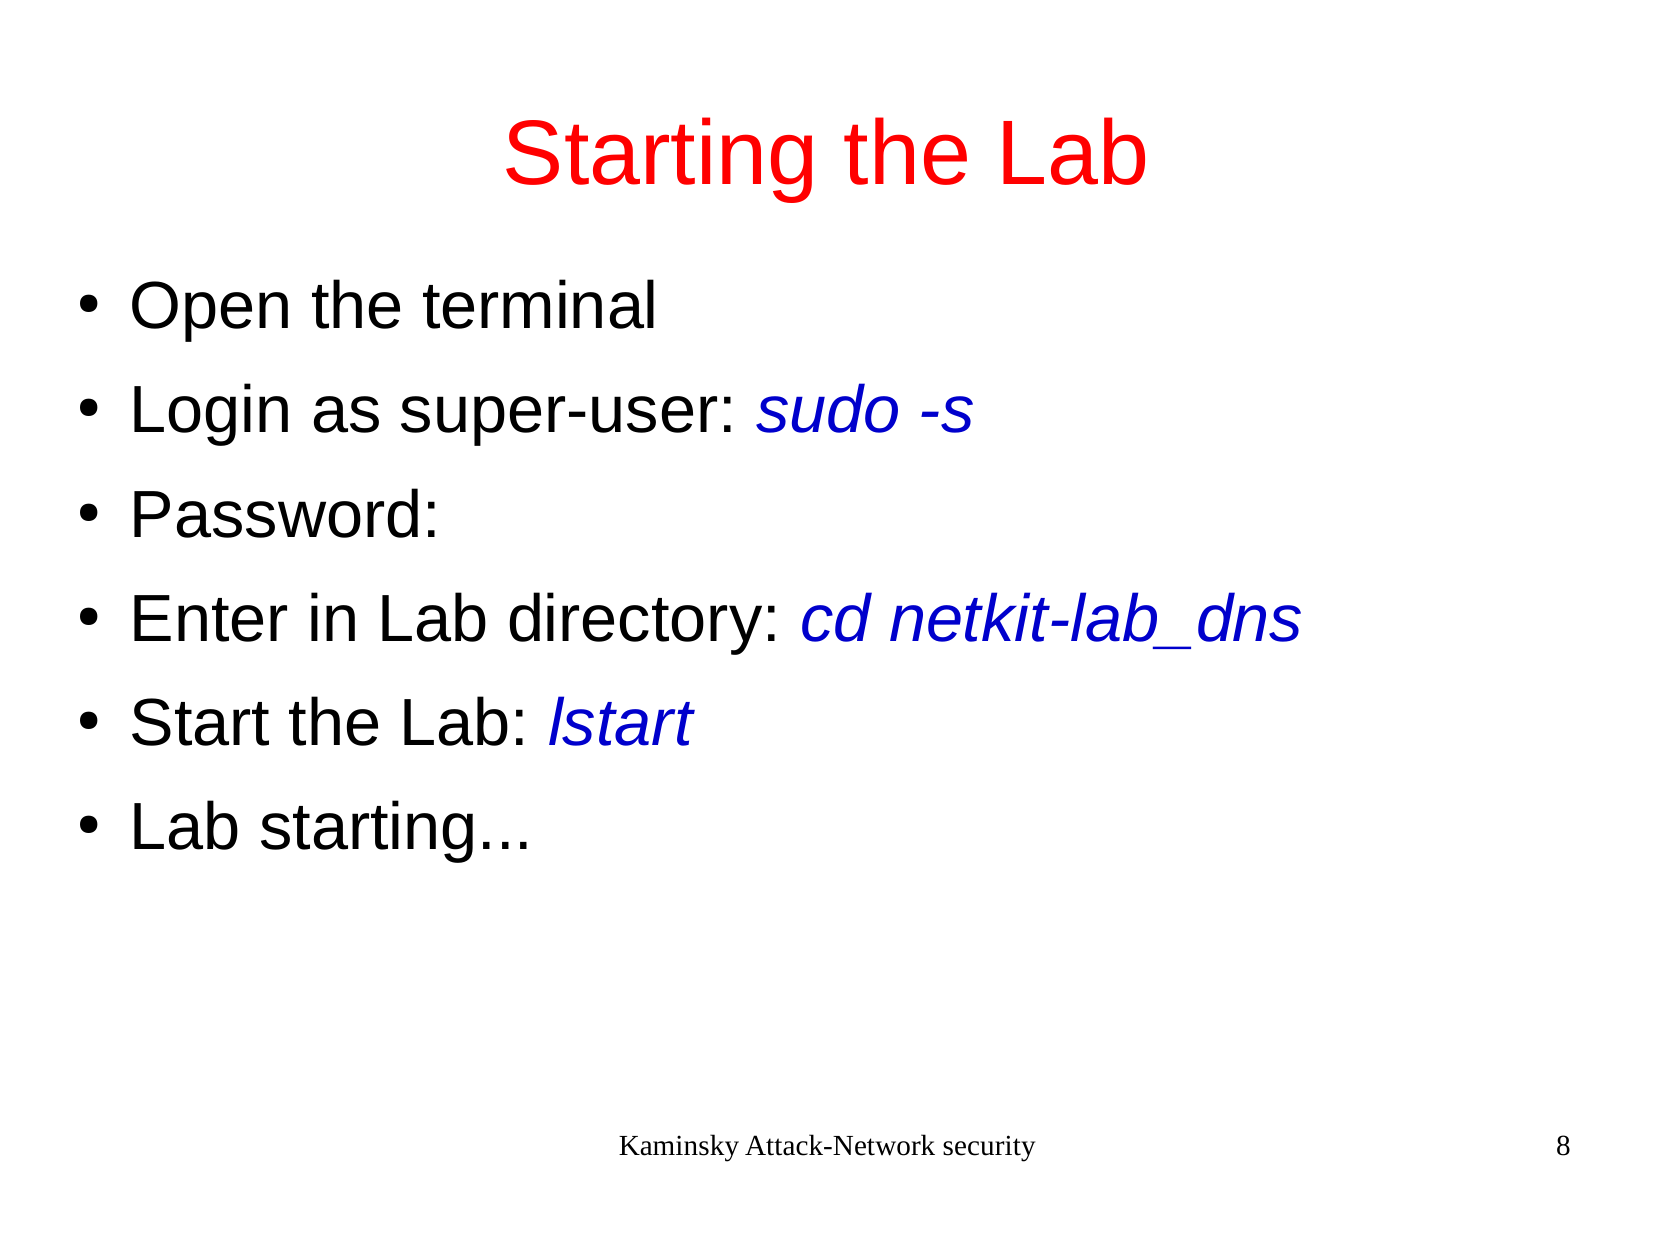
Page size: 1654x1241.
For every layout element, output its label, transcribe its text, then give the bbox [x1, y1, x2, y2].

list Open the terminal Login as super-user: sudo -s Password: Enter in Lab directory: cd netkit-lab_dns Start the Lab: lstart Lab starting... [59, 268, 1548, 1087]
title Starting the Lab [82, 49, 1571, 257]
